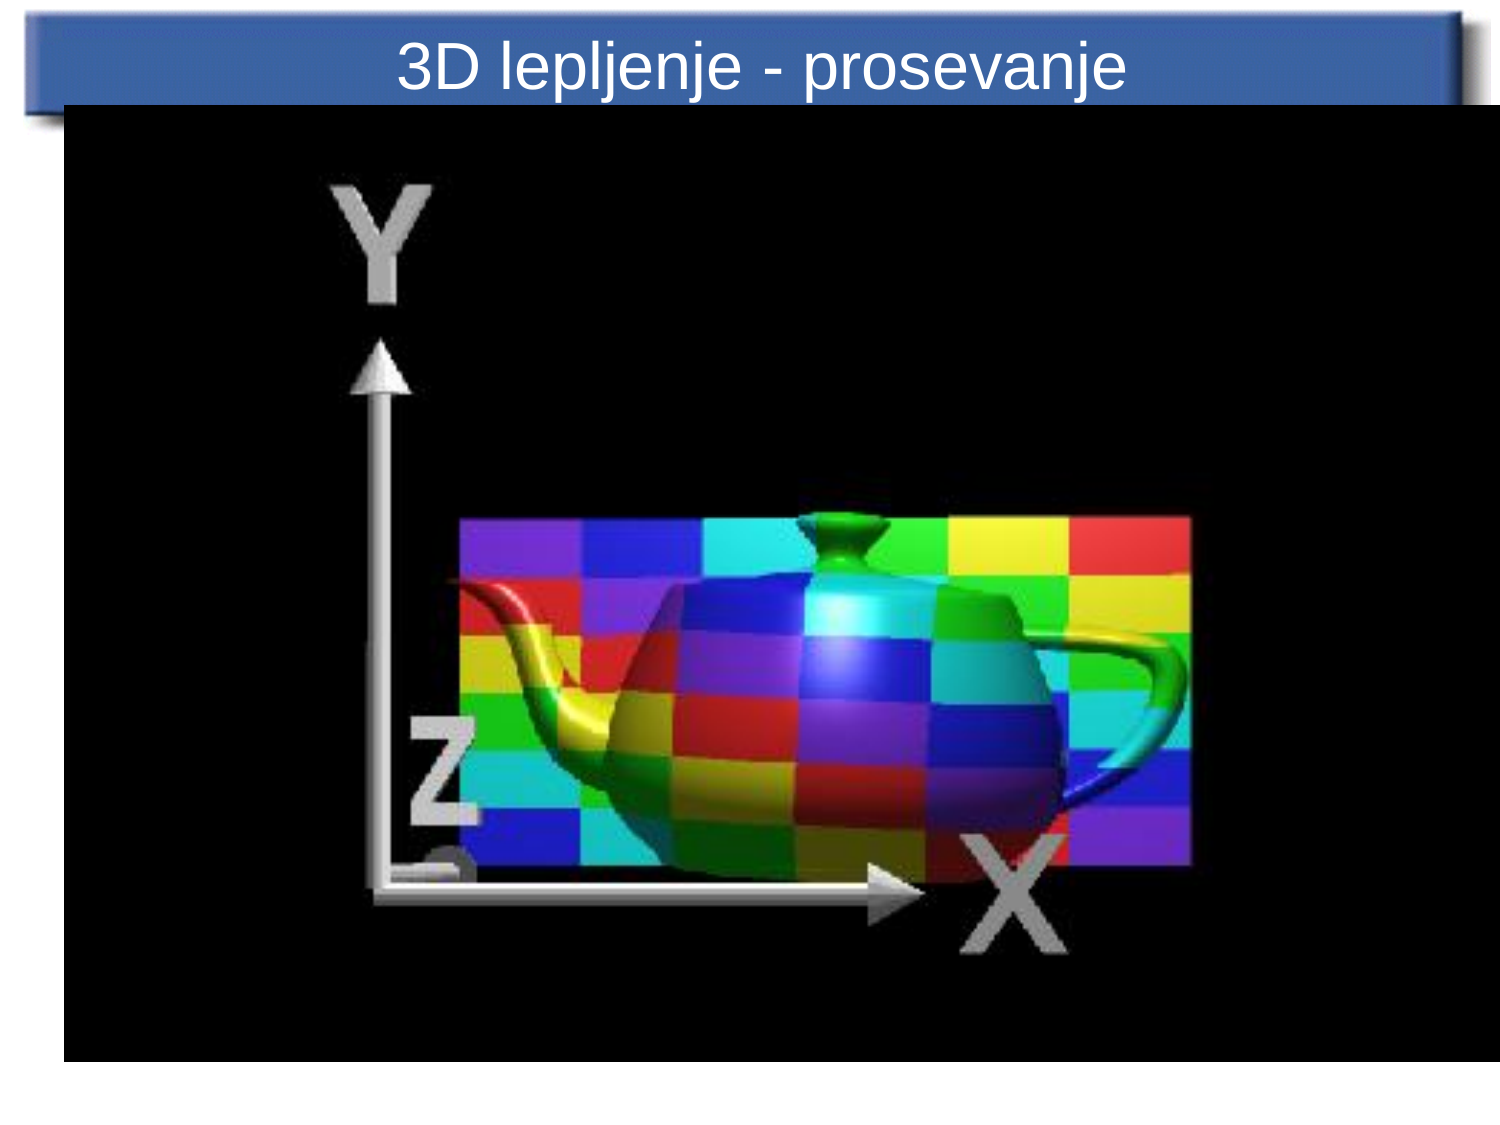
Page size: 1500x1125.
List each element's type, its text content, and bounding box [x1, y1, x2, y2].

picture [23, 8, 1500, 1062]
title 3D lepljenje - prosevanje [24, 0, 1500, 126]
